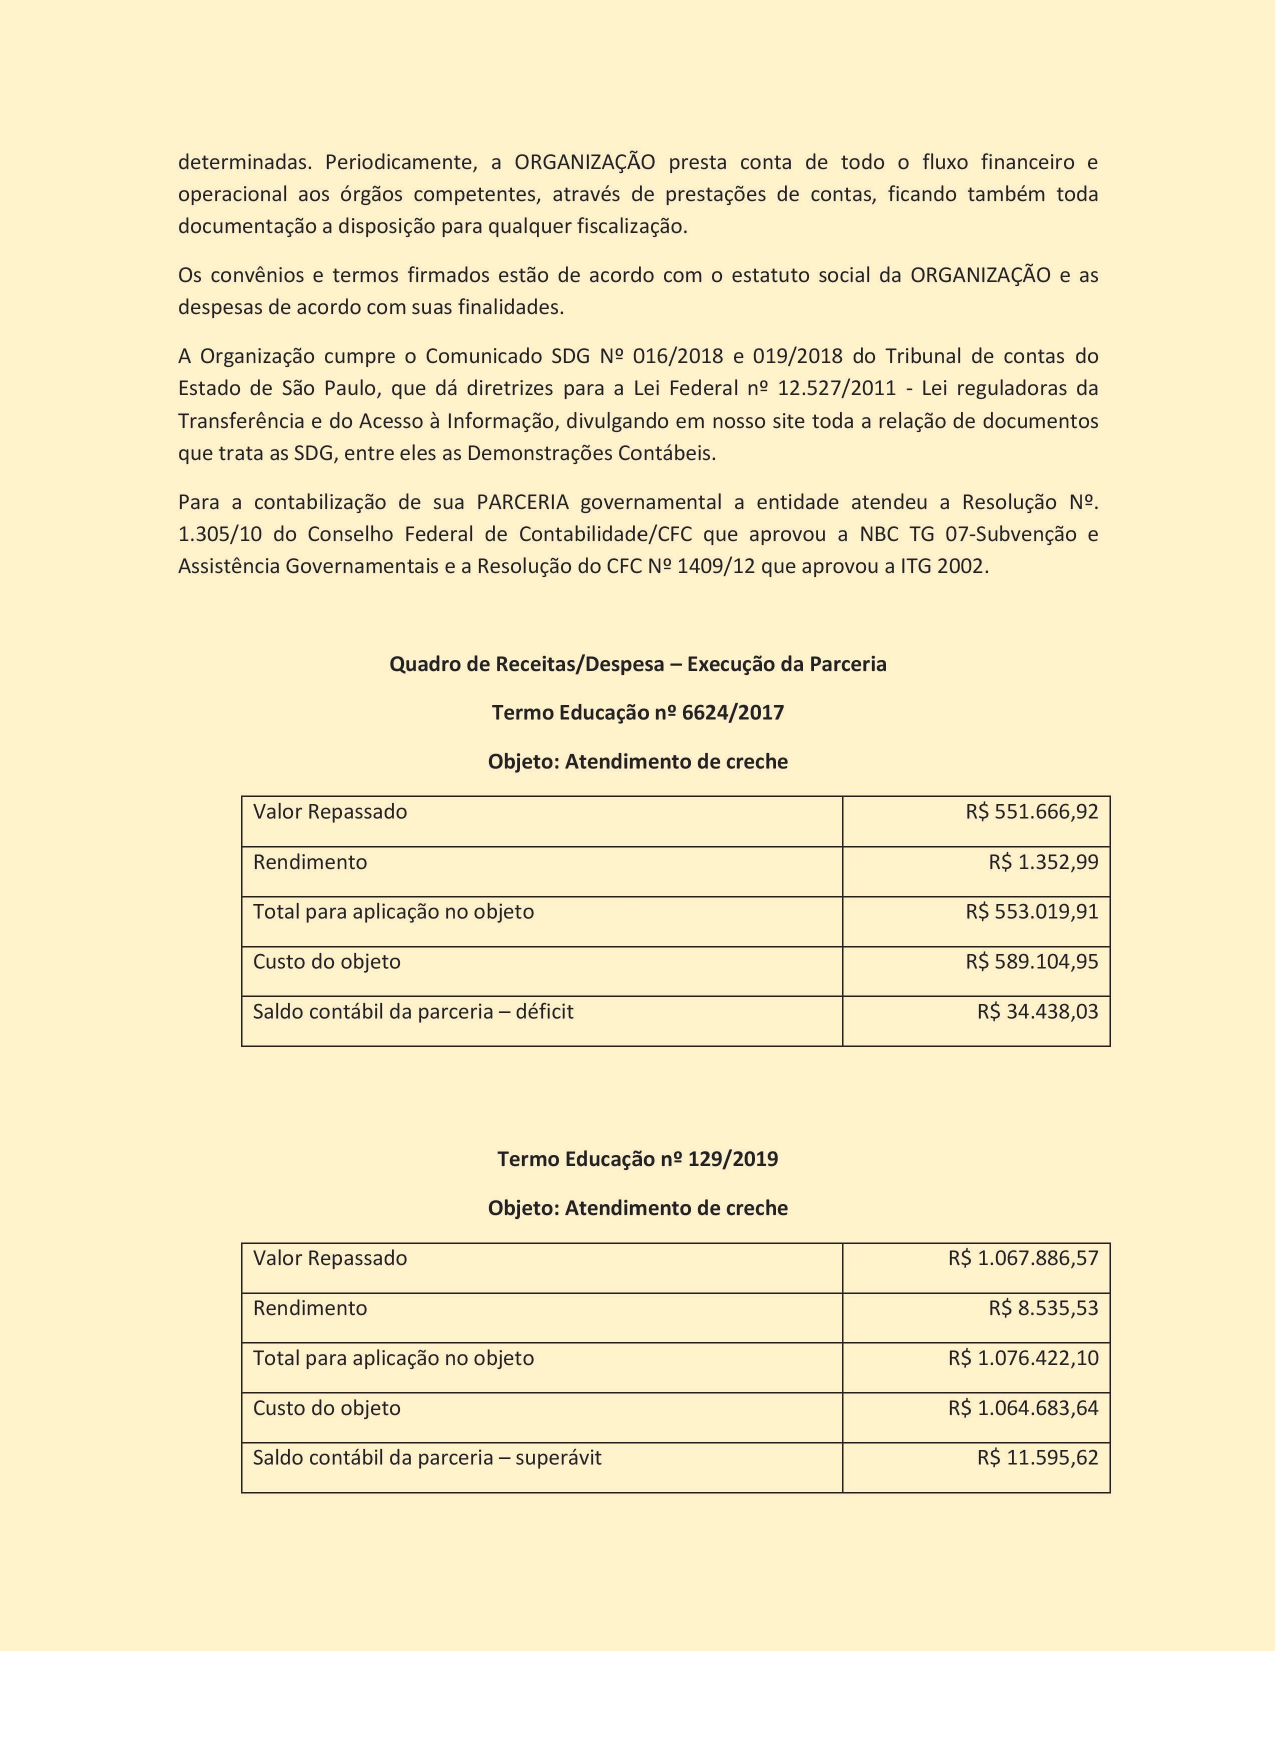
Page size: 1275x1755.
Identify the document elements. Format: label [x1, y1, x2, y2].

text_box [0, 0, 1275, 1650]
